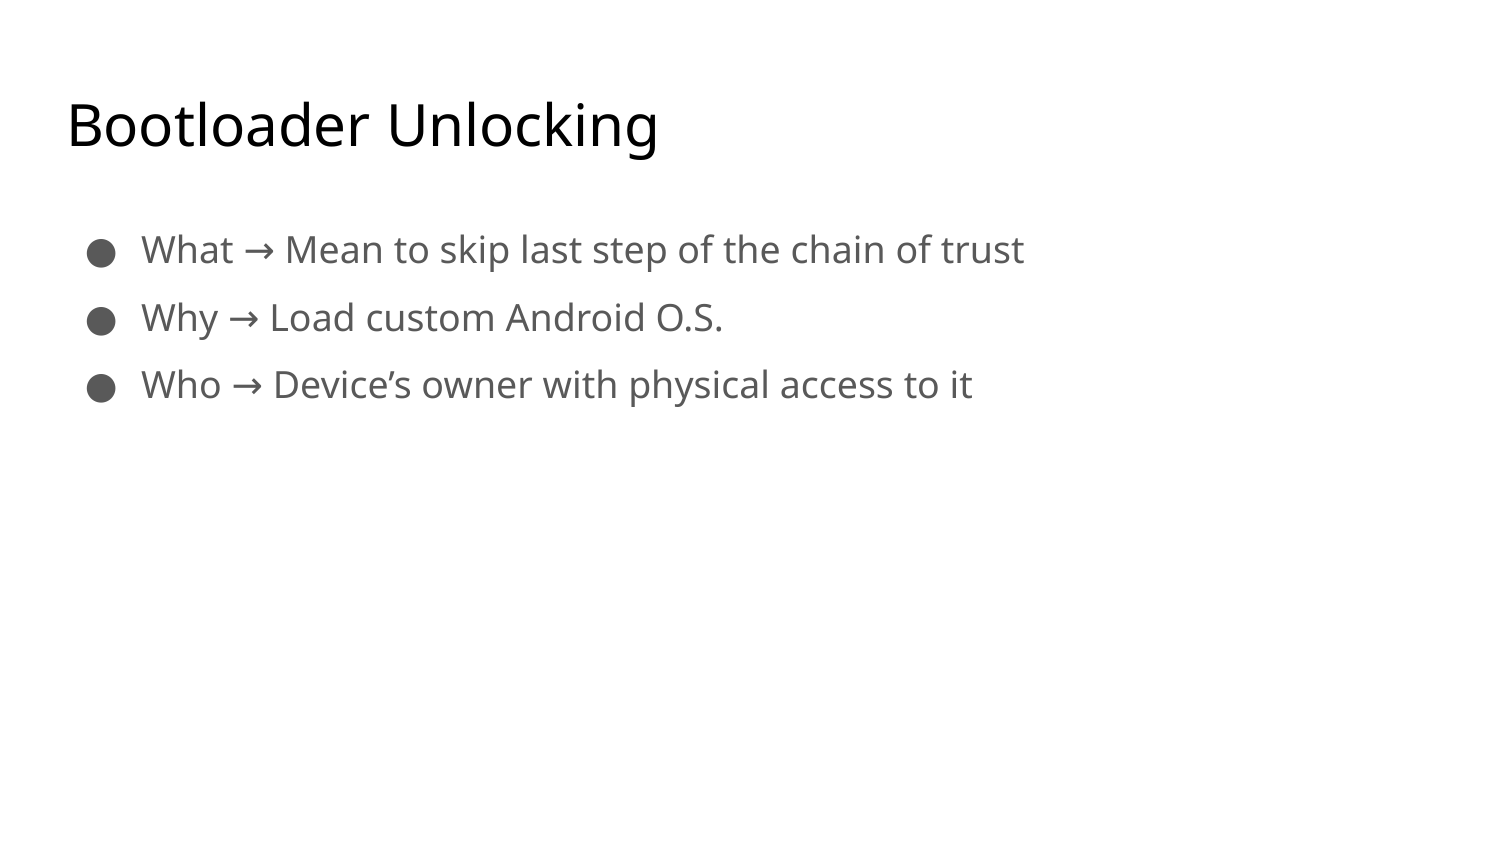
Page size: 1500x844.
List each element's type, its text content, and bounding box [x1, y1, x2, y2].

list What → Mean to skip last step of the chain of trust Why → Load custom Android O.S. Who → Device’s owner with physical access to it [51, 189, 1449, 750]
title Bootloader Unlocking [51, 72, 1449, 167]
